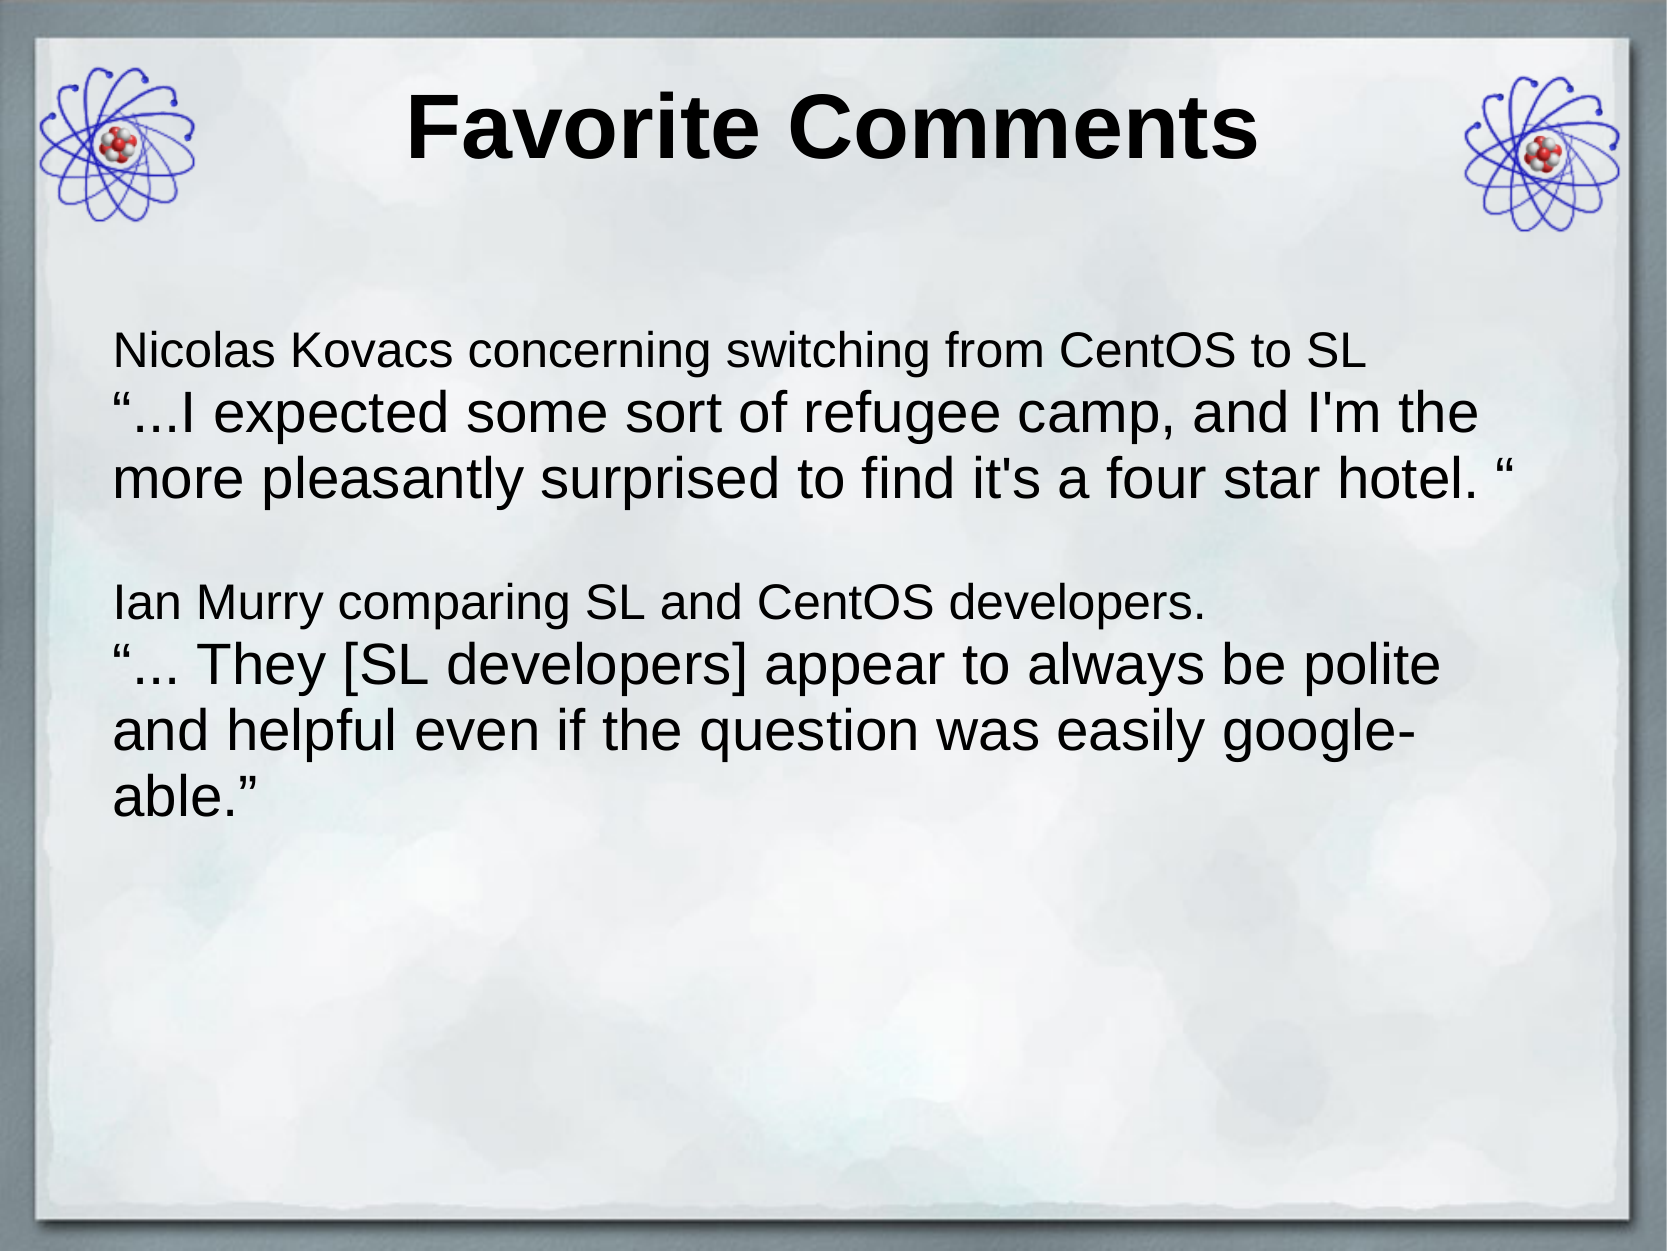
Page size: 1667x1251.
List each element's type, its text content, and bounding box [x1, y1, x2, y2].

picture [0, 0, 1667, 1251]
title Favorite Comments [289, 75, 1378, 226]
text_box Nicolas Kovacs concerning switching from CentOS to SL “...I expected some sort of refugee camp, and I'm the more pleasantly surprised to find it's a four star hotel. “ Ian Murry comparing SL and CentOS developers. “... They [SL developers] appear to always be polite and helpful even if the question was easily google-able.” [112, 322, 1538, 950]
